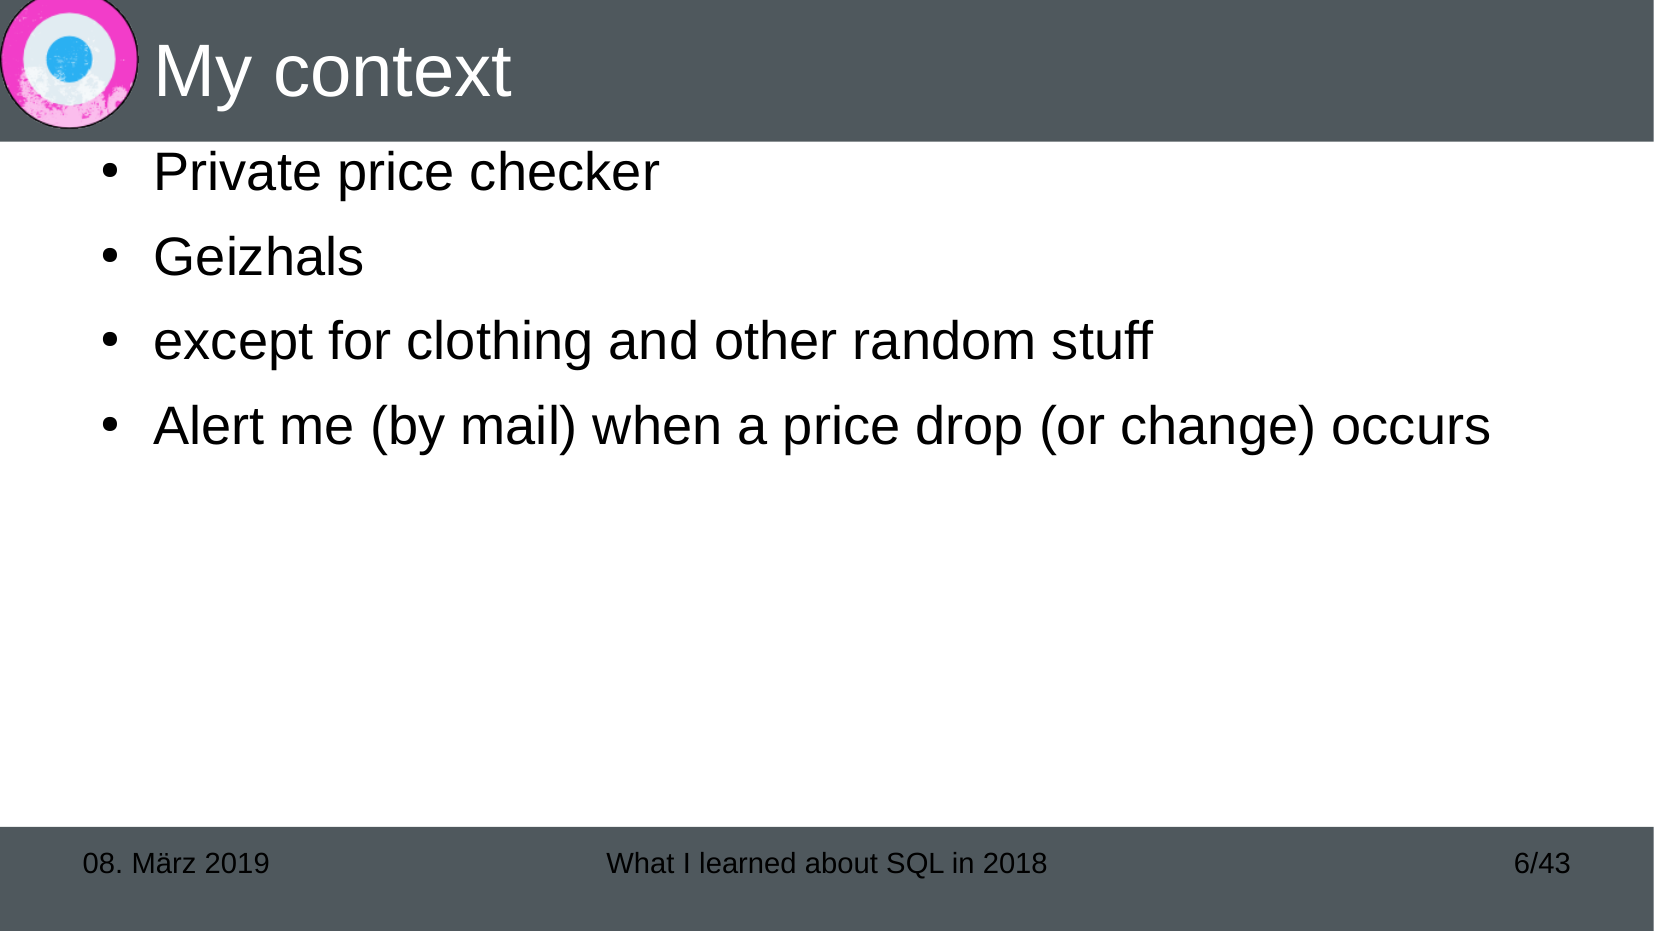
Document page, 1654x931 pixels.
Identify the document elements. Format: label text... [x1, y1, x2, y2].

title My context [153, 5, 1654, 136]
list Private price checker Geizhals except for clothing and other random stuff Alert me (by mail) when a price drop (or change) occurs [82, 141, 1571, 815]
picture [0, 0, 228, 148]
